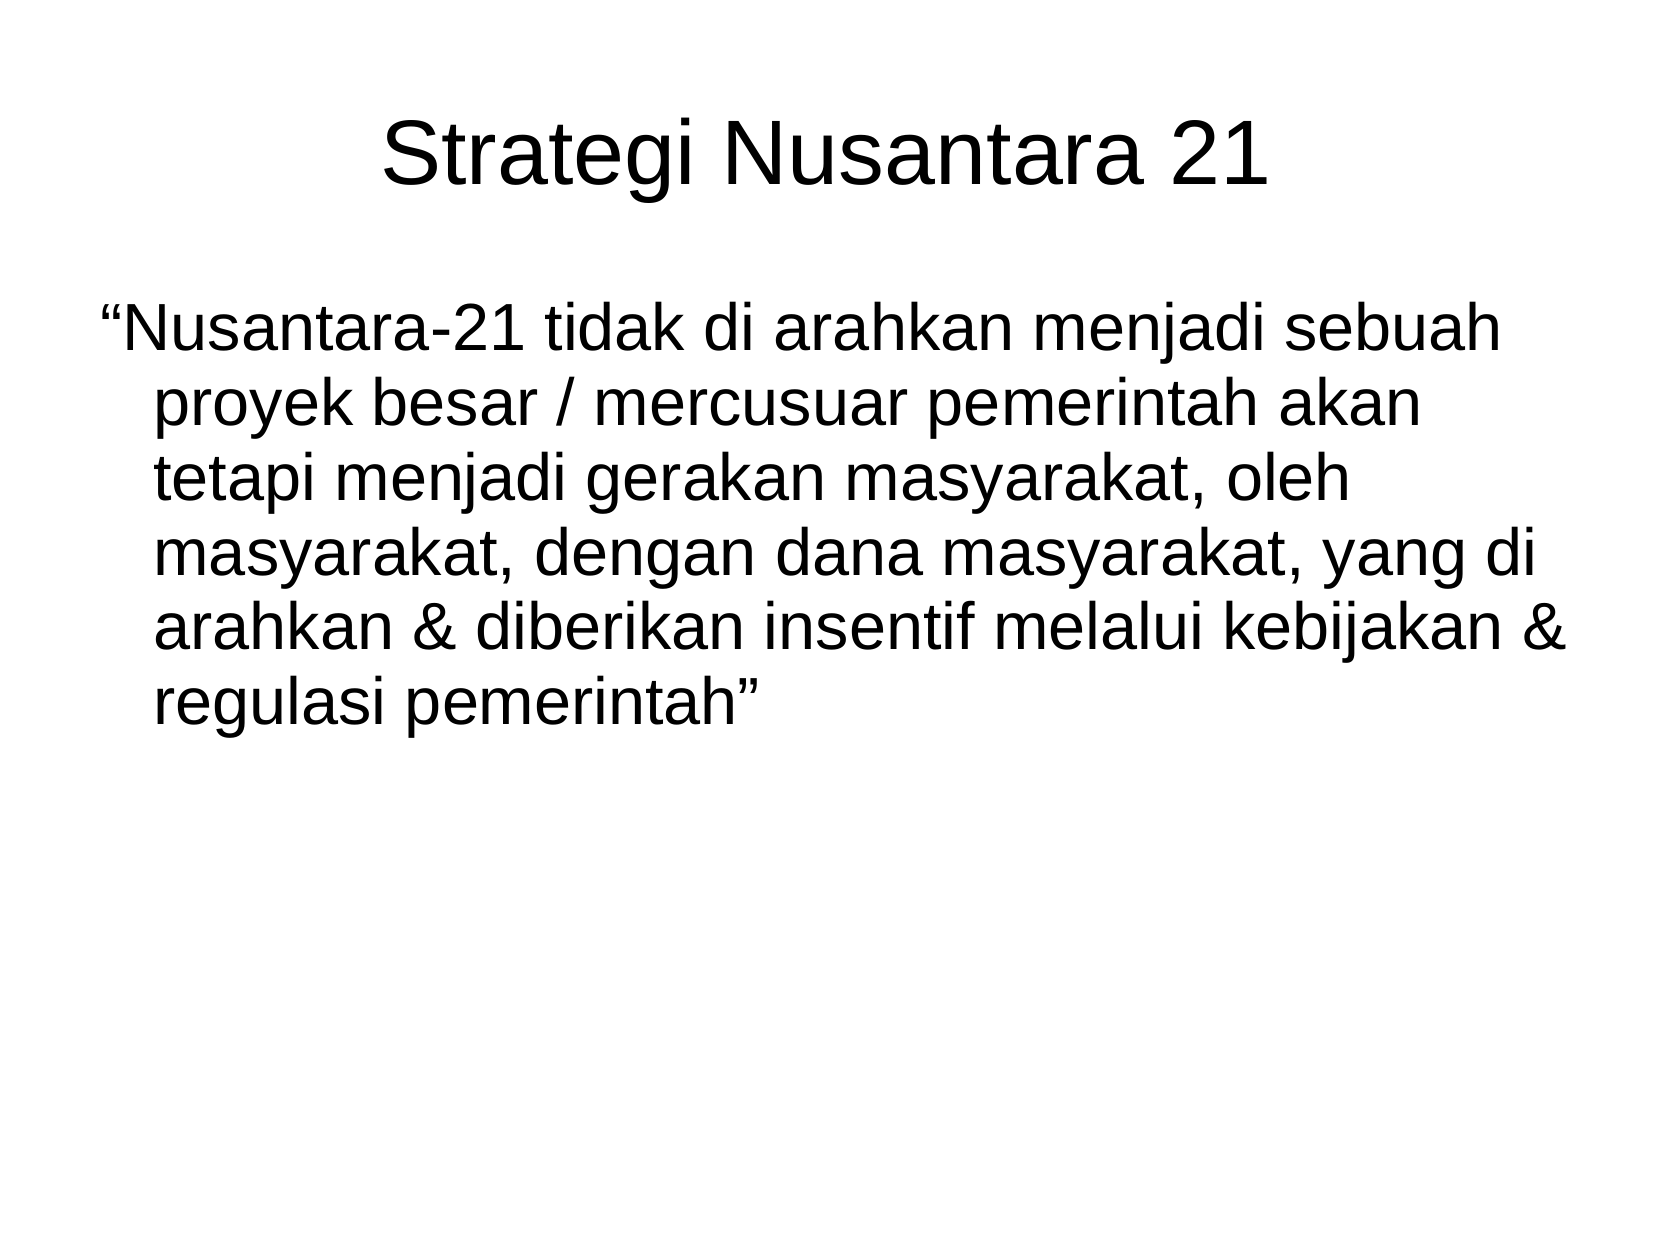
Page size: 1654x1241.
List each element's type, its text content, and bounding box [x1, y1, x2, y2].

list “Nusantara-21 tidak di arahkan menjadi sebuah proyek besar / mercusuar pemerintah akan tetapi menjadi gerakan masyarakat, oleh masyarakat, dengan dana masyarakat, yang di arahkan & diberikan insentif melalui kebijakan & regulasi pemerintah” [82, 290, 1571, 1094]
title Strategi Nusantara 21 [82, 56, 1571, 250]
